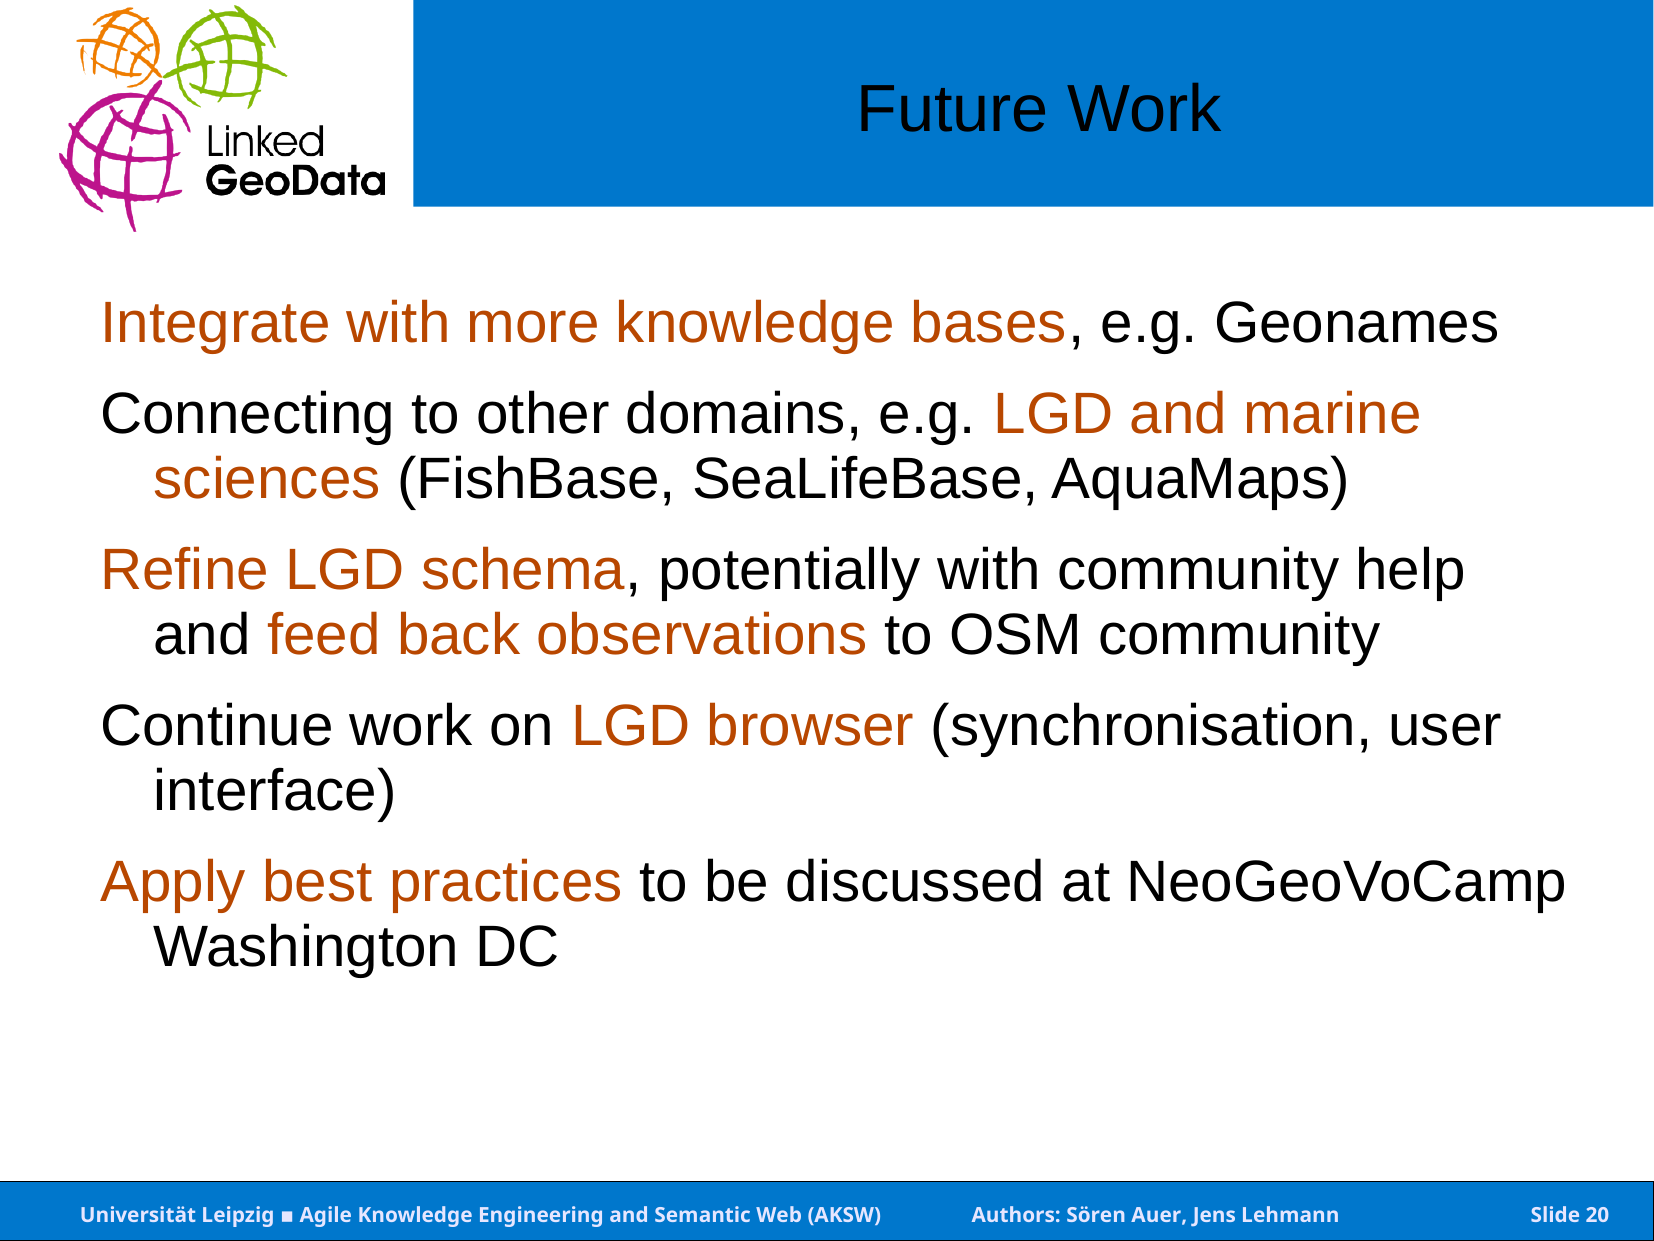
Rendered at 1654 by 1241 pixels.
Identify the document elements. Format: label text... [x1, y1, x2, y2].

title Future Work [442, 38, 1636, 178]
list Integrate with more knowledge bases, e.g. Geonames Connecting to other domains, e.g. LGD and marine sciences (FishBase, SeaLifeBase, AquaMaps) Refine LGD schema, potentially with community help and feed back observations to OSM community Continue work on LGD browser (synchronisation, user interface) Apply best practices to be discussed at NeoGeoVoCamp Washington DC [82, 290, 1571, 1109]
picture [59, 5, 385, 232]
